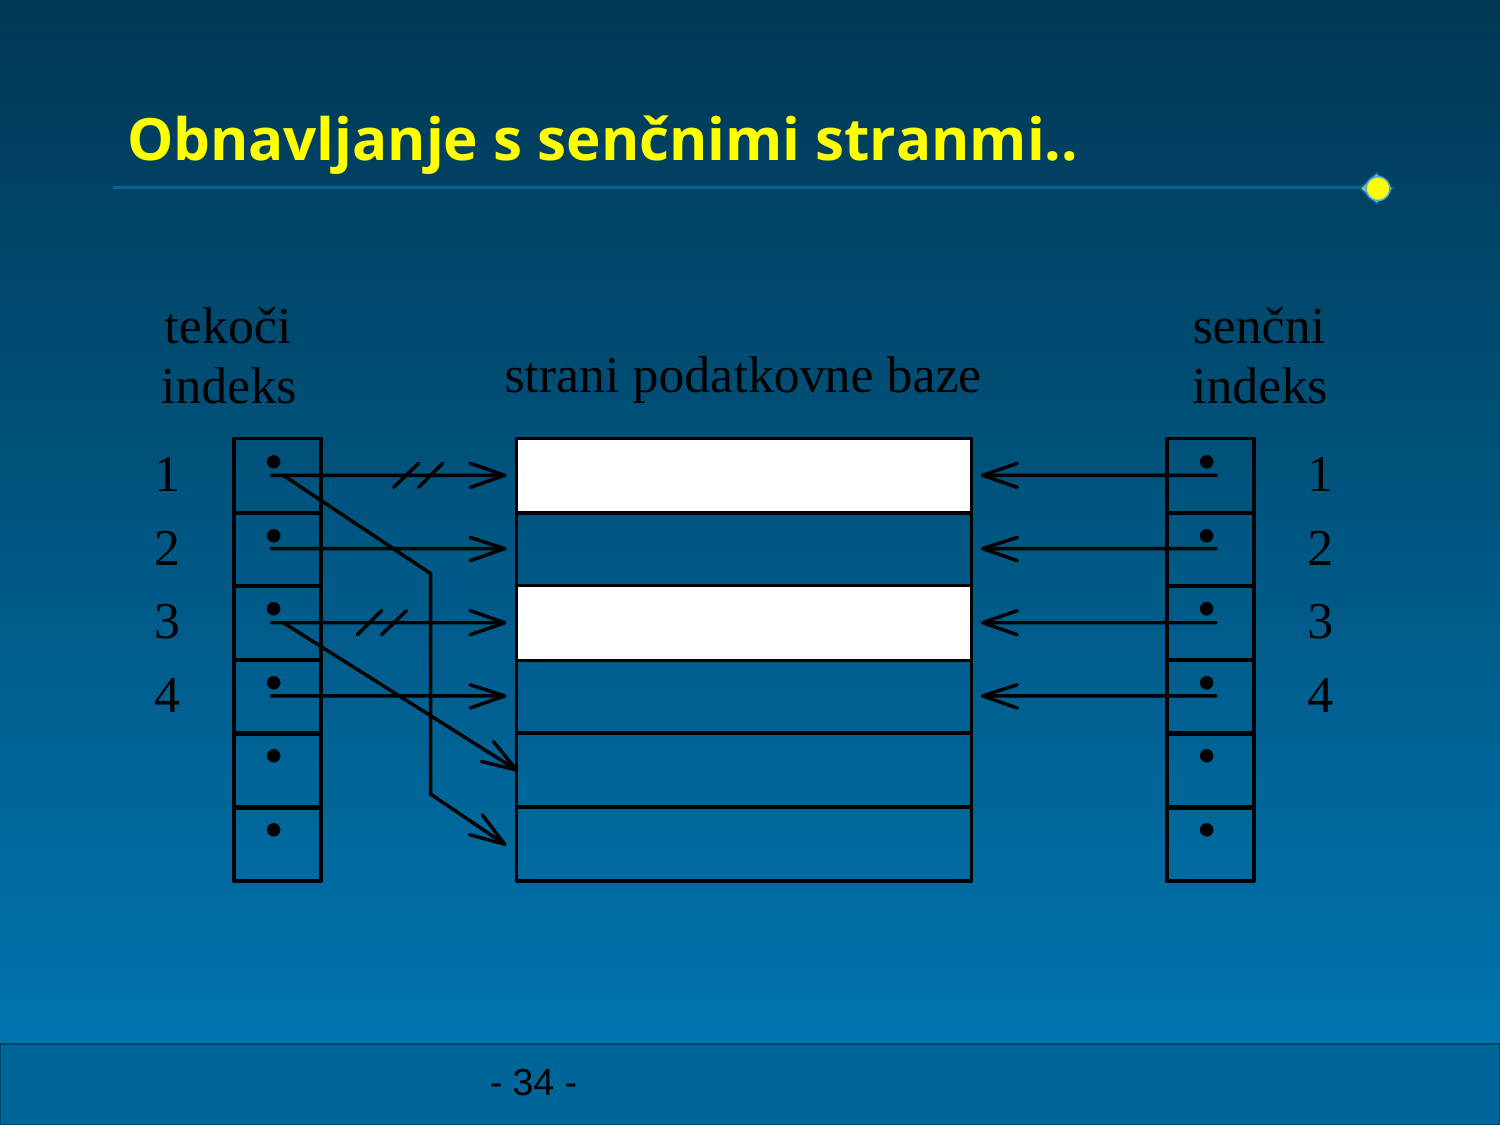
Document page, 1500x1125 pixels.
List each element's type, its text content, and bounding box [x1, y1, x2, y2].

title Obnavljanje s senčnimi stranmi.. [112, 94, 1388, 181]
chart [123, 290, 1365, 883]
